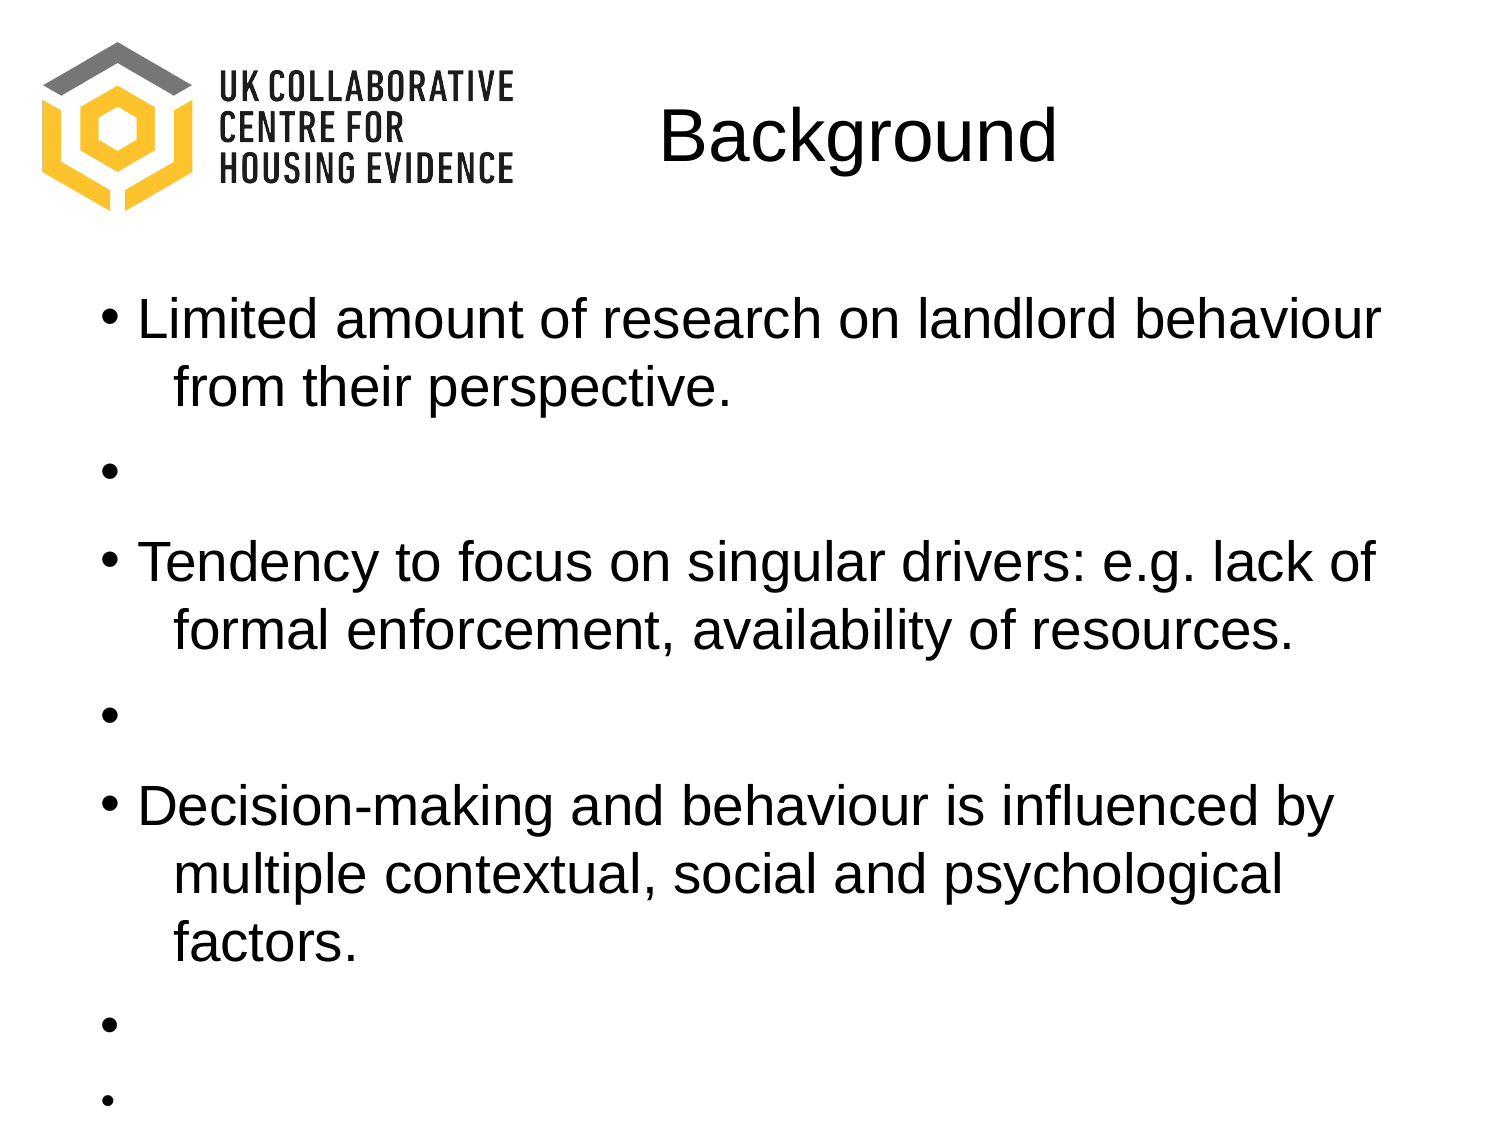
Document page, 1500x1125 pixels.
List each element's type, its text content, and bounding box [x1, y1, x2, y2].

text_box Background [643, 78, 1328, 185]
list Limited amount of research on landlord behaviour from their perspective. Tendency to focus on singular drivers: e.g. lack of formal enforcement, availability of resources. Decision-making and behaviour is influenced by multiple contextual, social and psychological factors. [85, 274, 1415, 1029]
